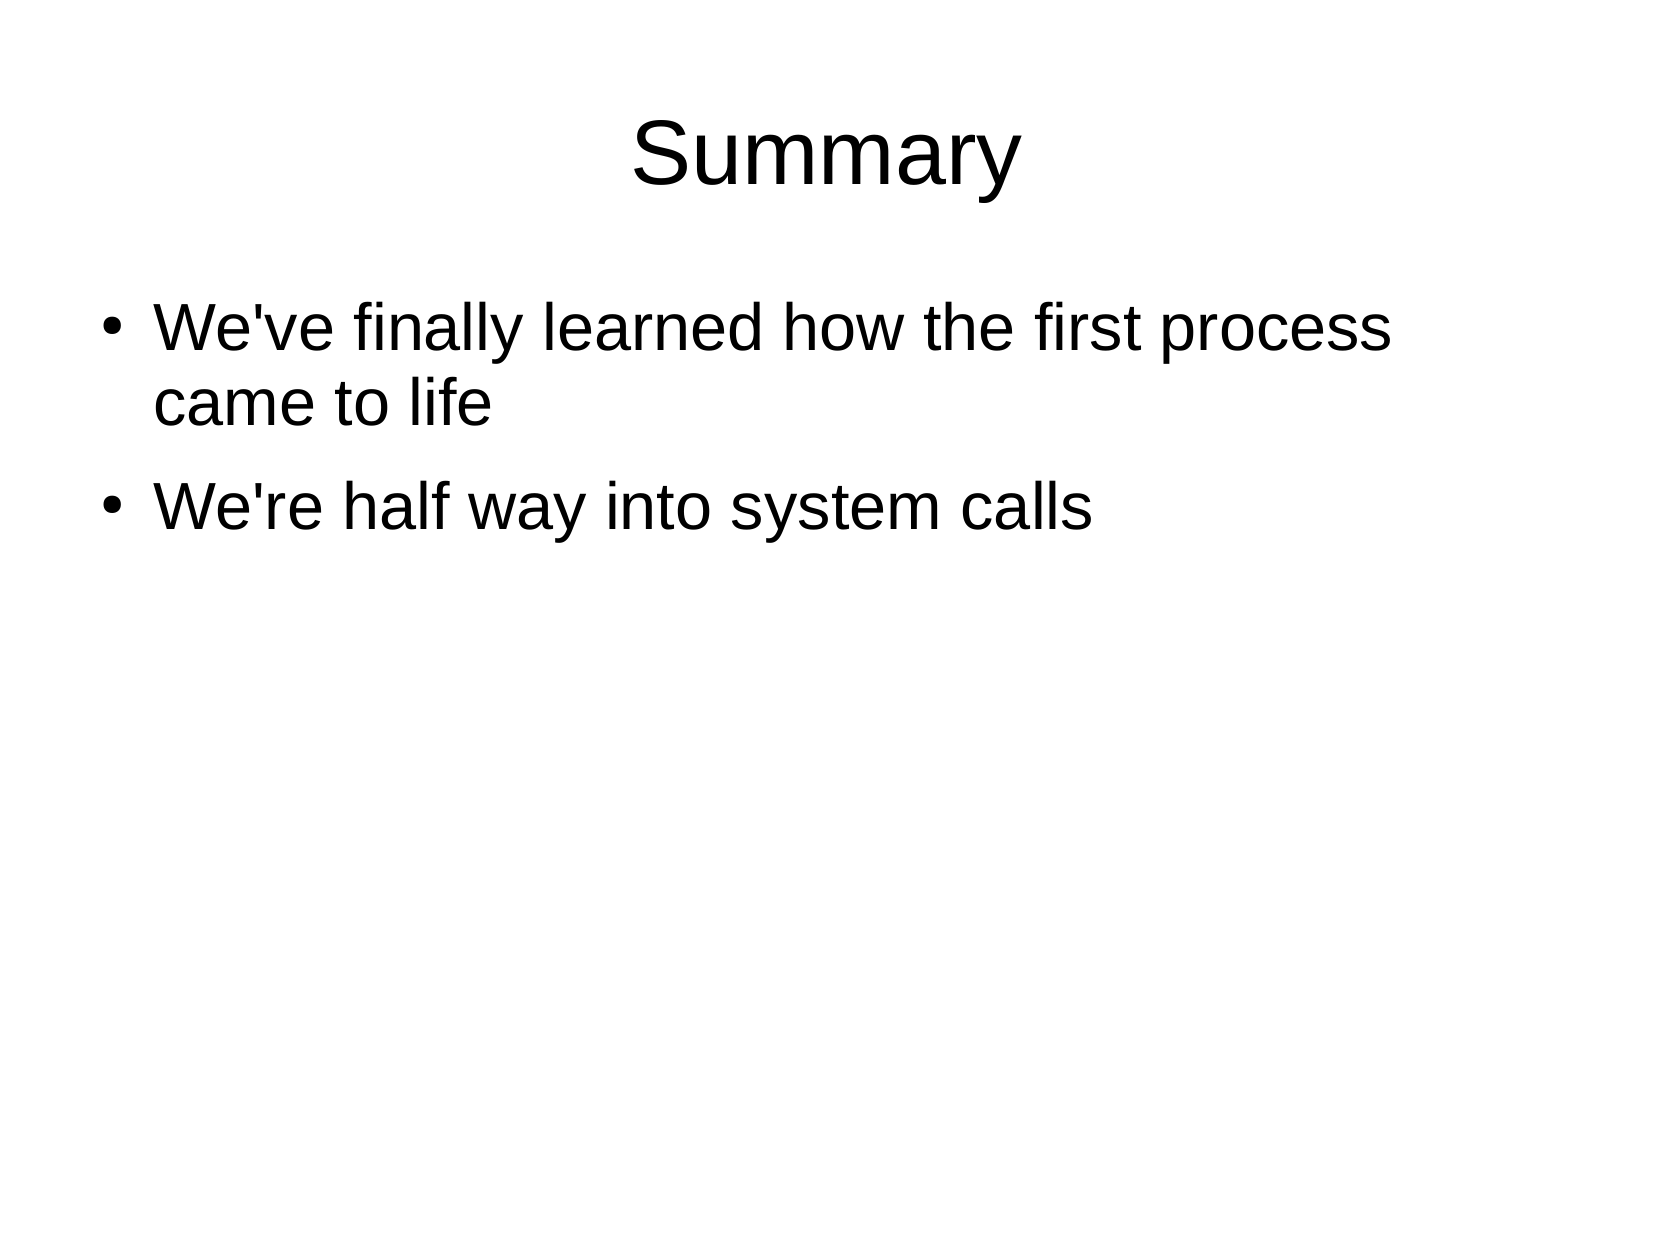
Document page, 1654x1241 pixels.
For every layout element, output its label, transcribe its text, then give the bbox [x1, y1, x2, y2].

title Summary [82, 49, 1571, 257]
list We've finally learned how the first process came to life We're half way into system calls [82, 290, 1571, 1010]
